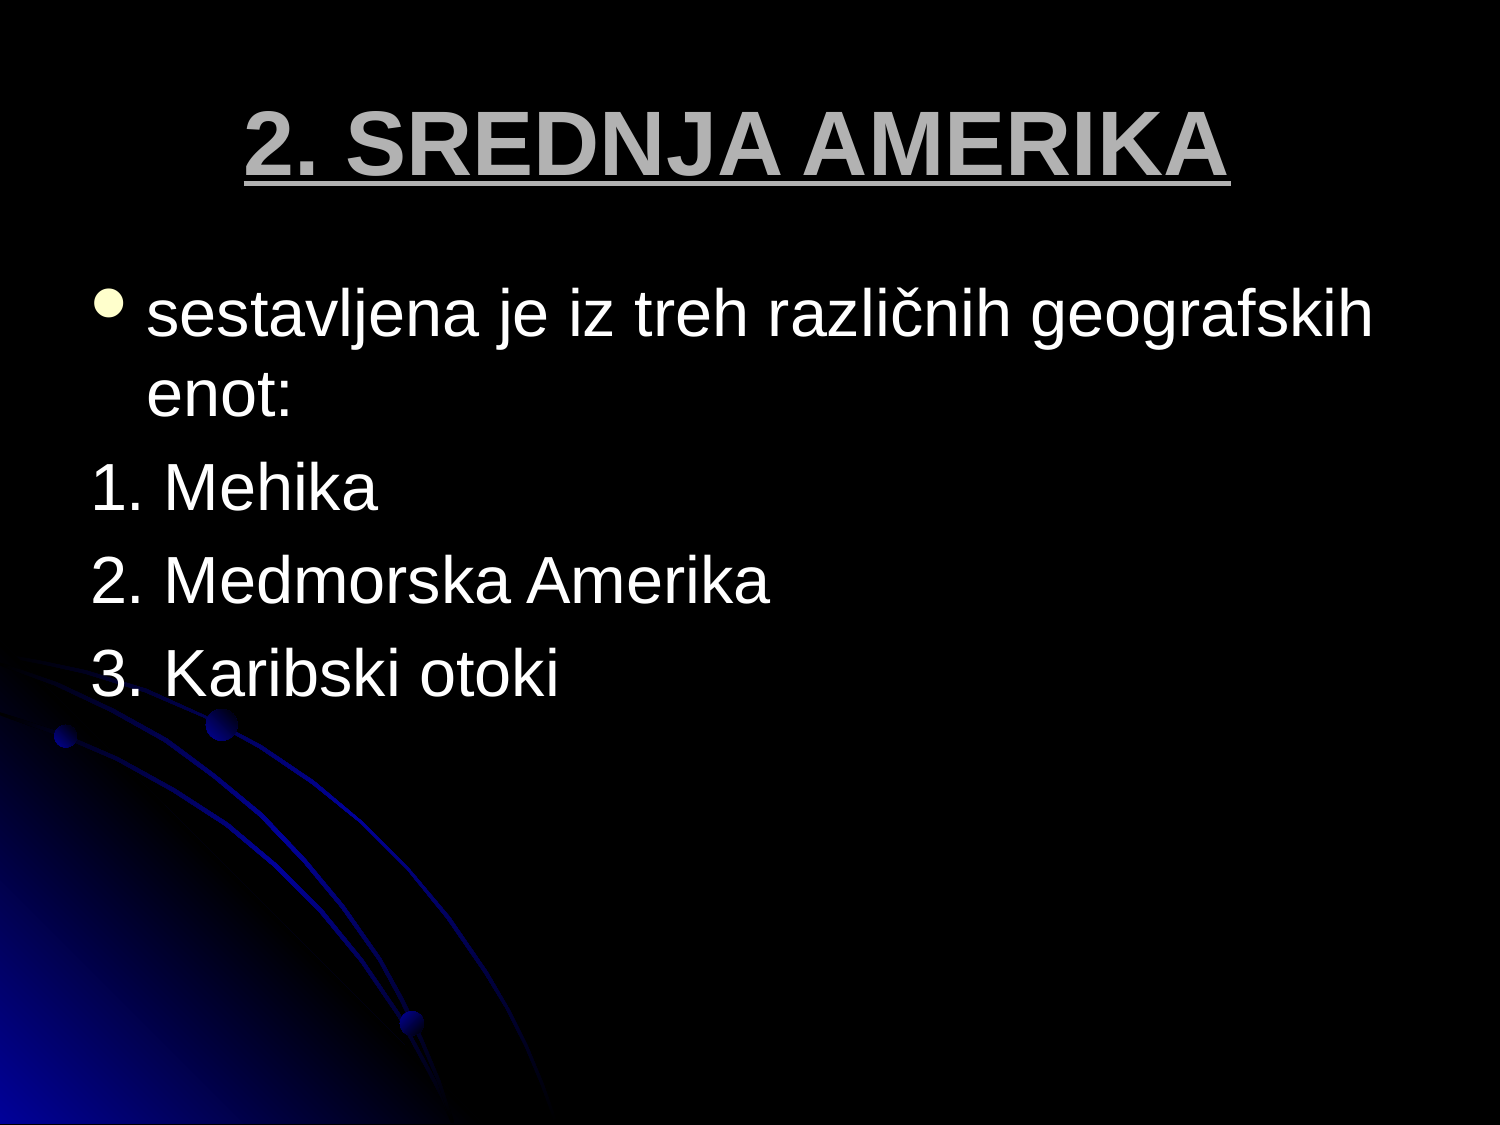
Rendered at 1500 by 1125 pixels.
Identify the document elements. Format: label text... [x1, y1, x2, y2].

title 2. SREDNJA AMERIKA [75, 45, 1425, 233]
list sestavljena je iz treh različnih geografskih enot: 1. Mehika 2. Medmorska Amerika 3. Karibski otoki [75, 262, 1425, 1006]
